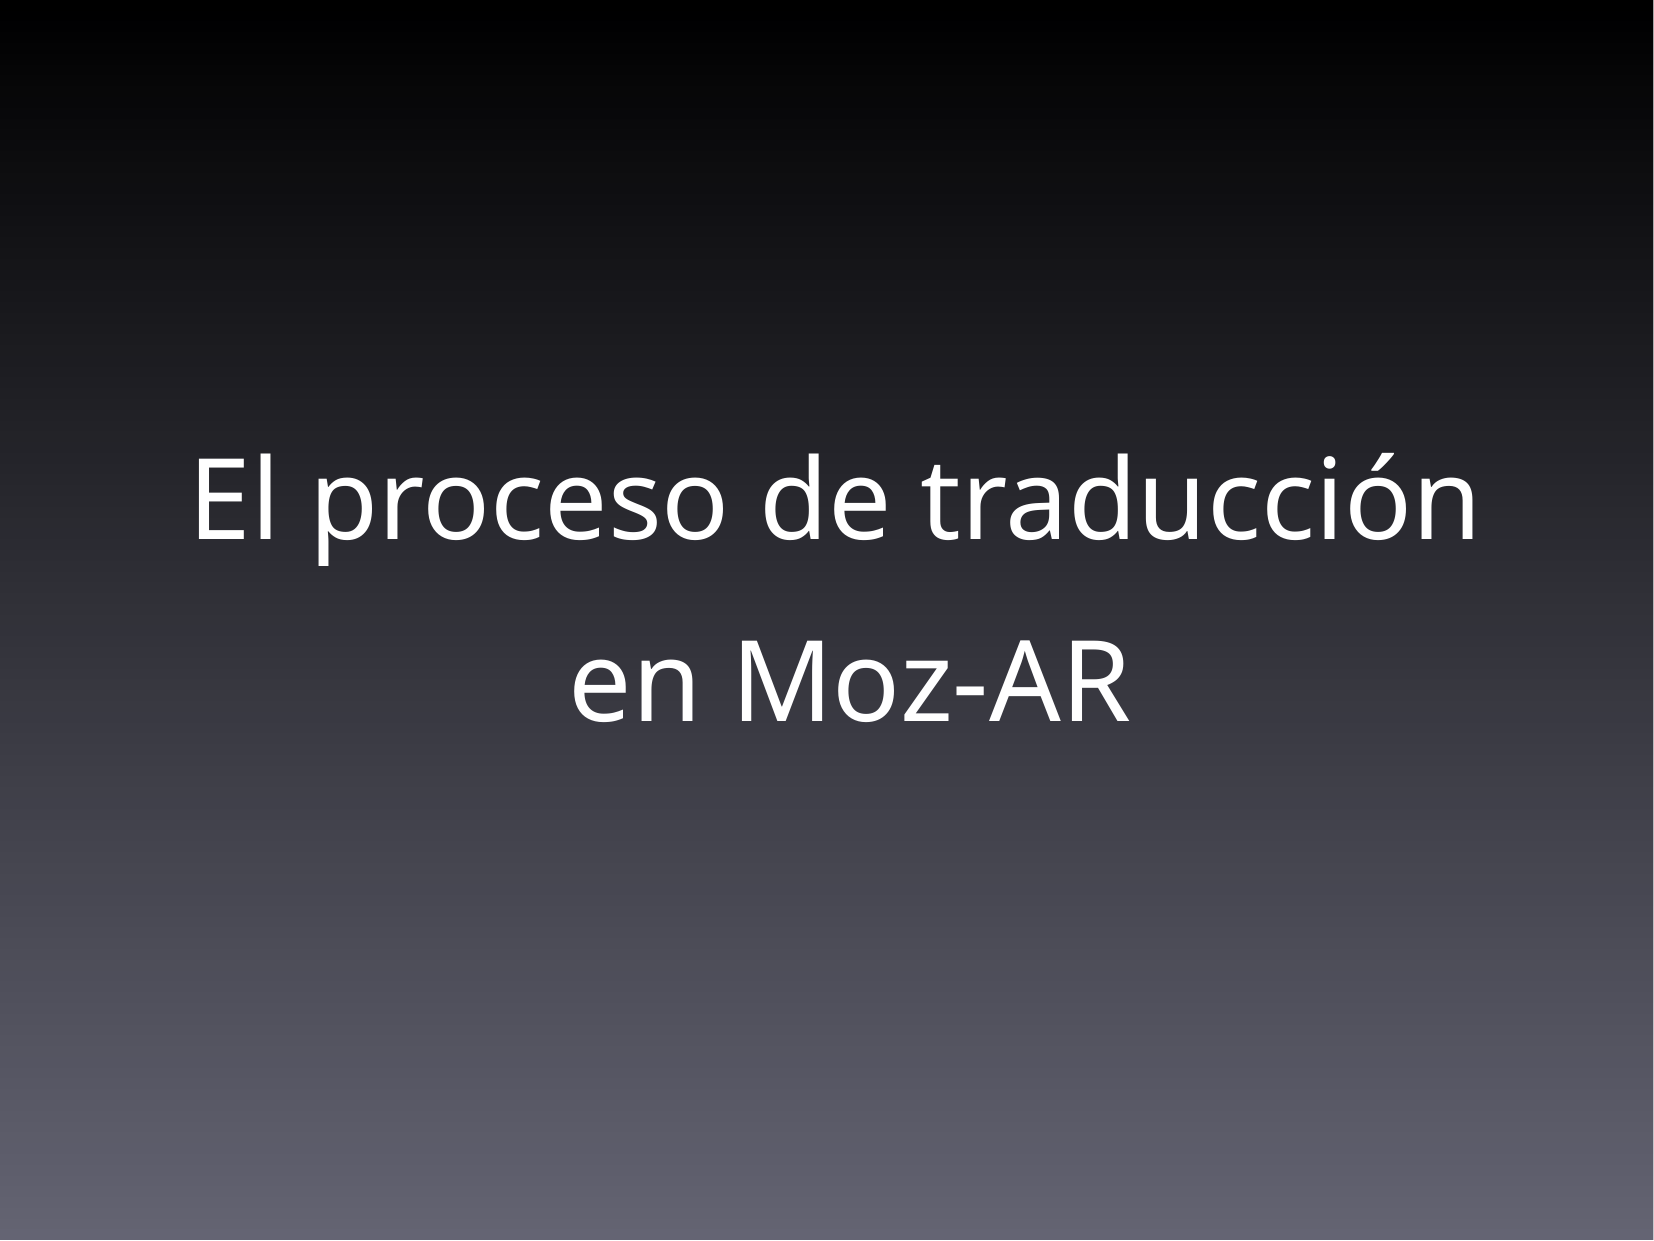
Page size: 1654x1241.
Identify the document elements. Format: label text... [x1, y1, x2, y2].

list El proceso de traducción en Moz-AR [82, 236, 1571, 690]
